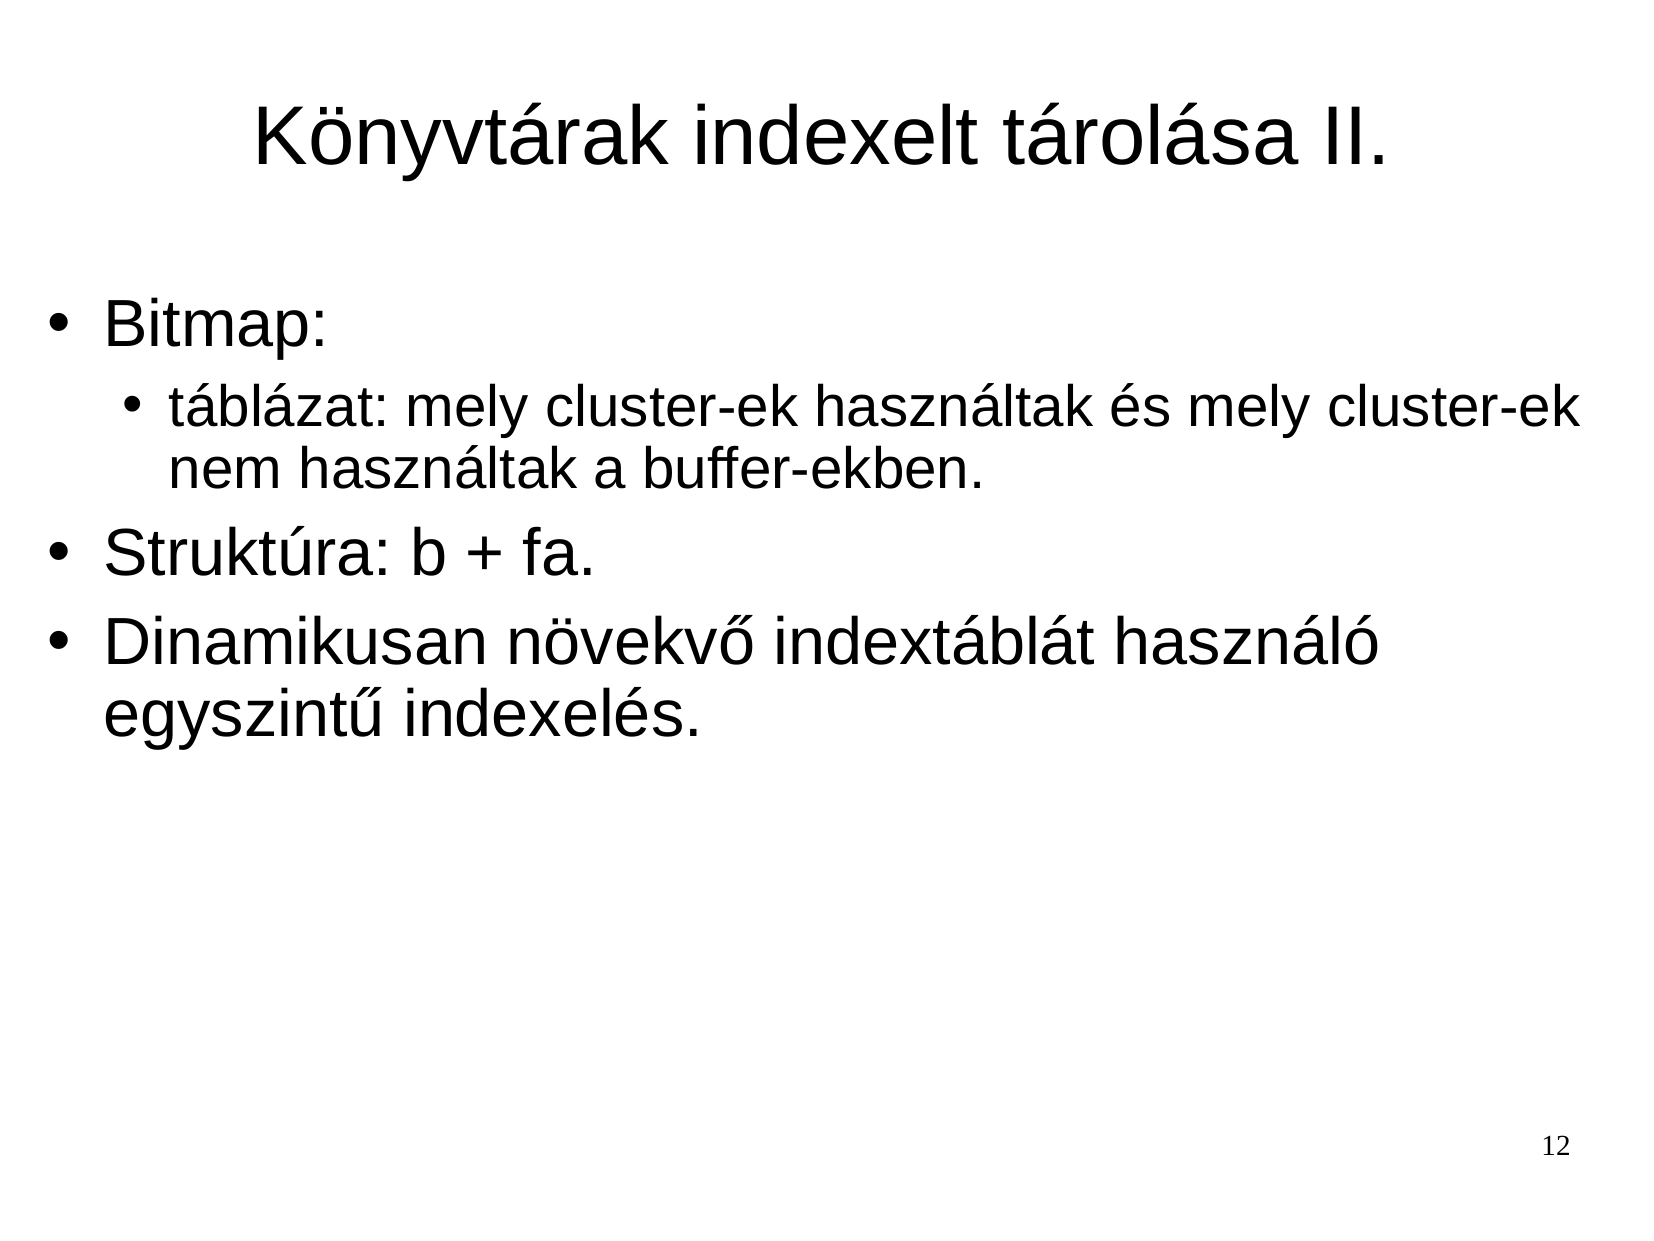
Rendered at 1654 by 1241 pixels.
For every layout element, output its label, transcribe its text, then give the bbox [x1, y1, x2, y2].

title Könyvtárak indexelt tárolása II. [71, 34, 1574, 241]
list Bitmap: táblázat: mely cluster-ek használtak és mely cluster-ek nem használtak a buffer-ekben. Struktúra: b + fa. Dinamikusan növekvő indextáblát használó egyszintű indexelés. [32, 281, 1609, 1193]
